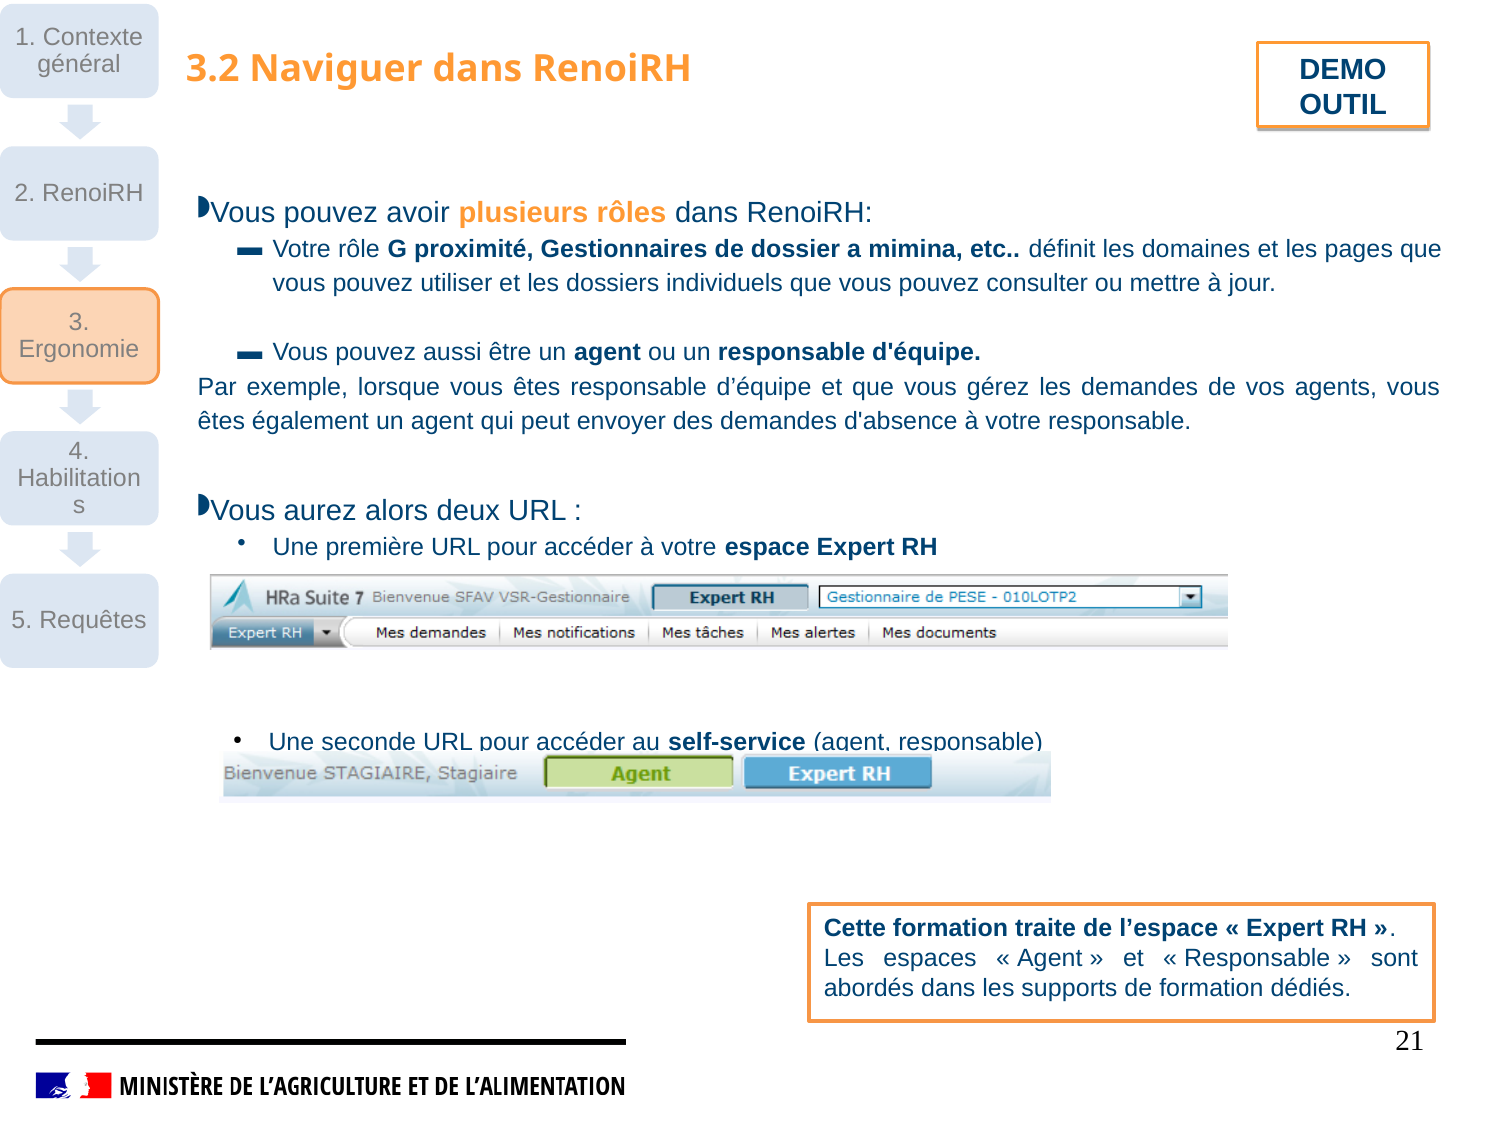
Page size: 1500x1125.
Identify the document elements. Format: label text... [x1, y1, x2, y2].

text_box [59, 104, 102, 140]
text_box 4. Habilitations [0, 431, 159, 526]
text_box 3. Ergonomie [0, 288, 159, 383]
text_box 1. Contexte général [0, 3, 159, 99]
text_box [59, 247, 102, 282]
text_box [59, 532, 102, 567]
text_box Vous pouvez avoir plusieurs rôles dans RenoiRH: Votre rôle G proximité, Gestionnaires de dossier a mimina, etc.. définit les domaines et les pages que vous pouvez utiliser et les dossiers individuels que vous pouvez consulter ou mettre à jour. Vous pouvez aussi être un agent ou un responsable d'équipe. Par exemple, lorsque vous êtes responsable d’équipe et que vous gérez les demandes de vos agents, vous êtes également un agent qui peut envoyer des demandes d'absence à votre responsable. Vous aurez alors deux URL : Une première URL pour accéder à votre espace Expert RH Une seconde URL pour accéder au self-service (agent, responsable) [183, 180, 1458, 1070]
text_box 2. RenoiRH [0, 146, 159, 241]
text_box 3.2 Naviguer dans RenoiRH [171, 36, 1458, 142]
picture [209, 574, 1228, 650]
picture [219, 751, 1051, 803]
text_box [59, 389, 102, 425]
picture [35, 1039, 626, 1099]
text_box 5. Requêtes [0, 573, 159, 668]
text_box Cette formation traite de l’espace « Expert RH ». Les espaces « Agent » et « Responsable » sont abordés dans les supports de formation dédiés. [809, 904, 1435, 1021]
text_box DEMO OUTIL [1257, 42, 1429, 127]
